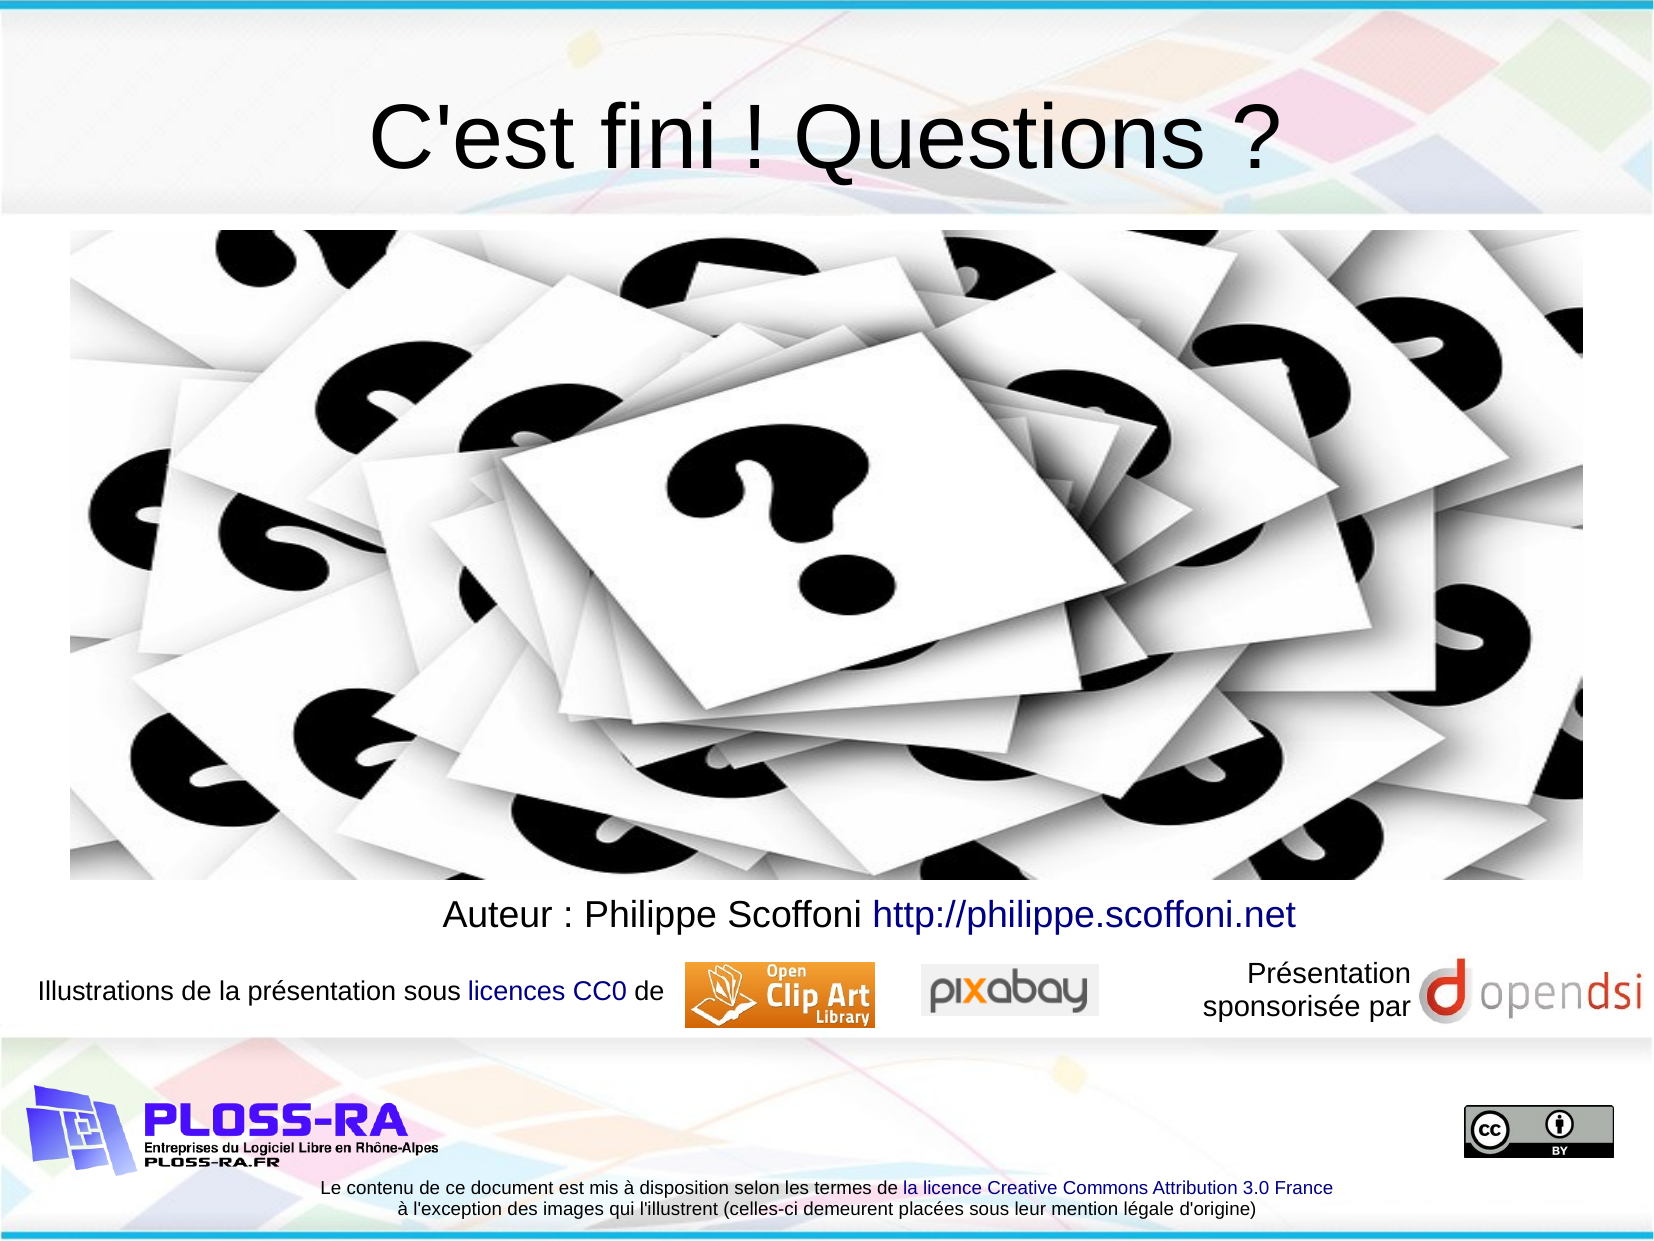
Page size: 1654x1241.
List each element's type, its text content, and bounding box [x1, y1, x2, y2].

text_box Présentation sponsorisée par [1142, 949, 1427, 1030]
picture [921, 964, 1099, 1016]
text_box Illustrations de la présentation sous licences CC0 de [11, 968, 680, 1014]
picture [70, 230, 1583, 880]
text_box Auteur : Philippe Scoffoni http://philippe.scoffoni.net [200, 885, 1560, 943]
picture [0, 955, 1654, 1241]
picture [0, 0, 1654, 216]
title C'est fini ! Questions ? [82, 49, 1571, 225]
